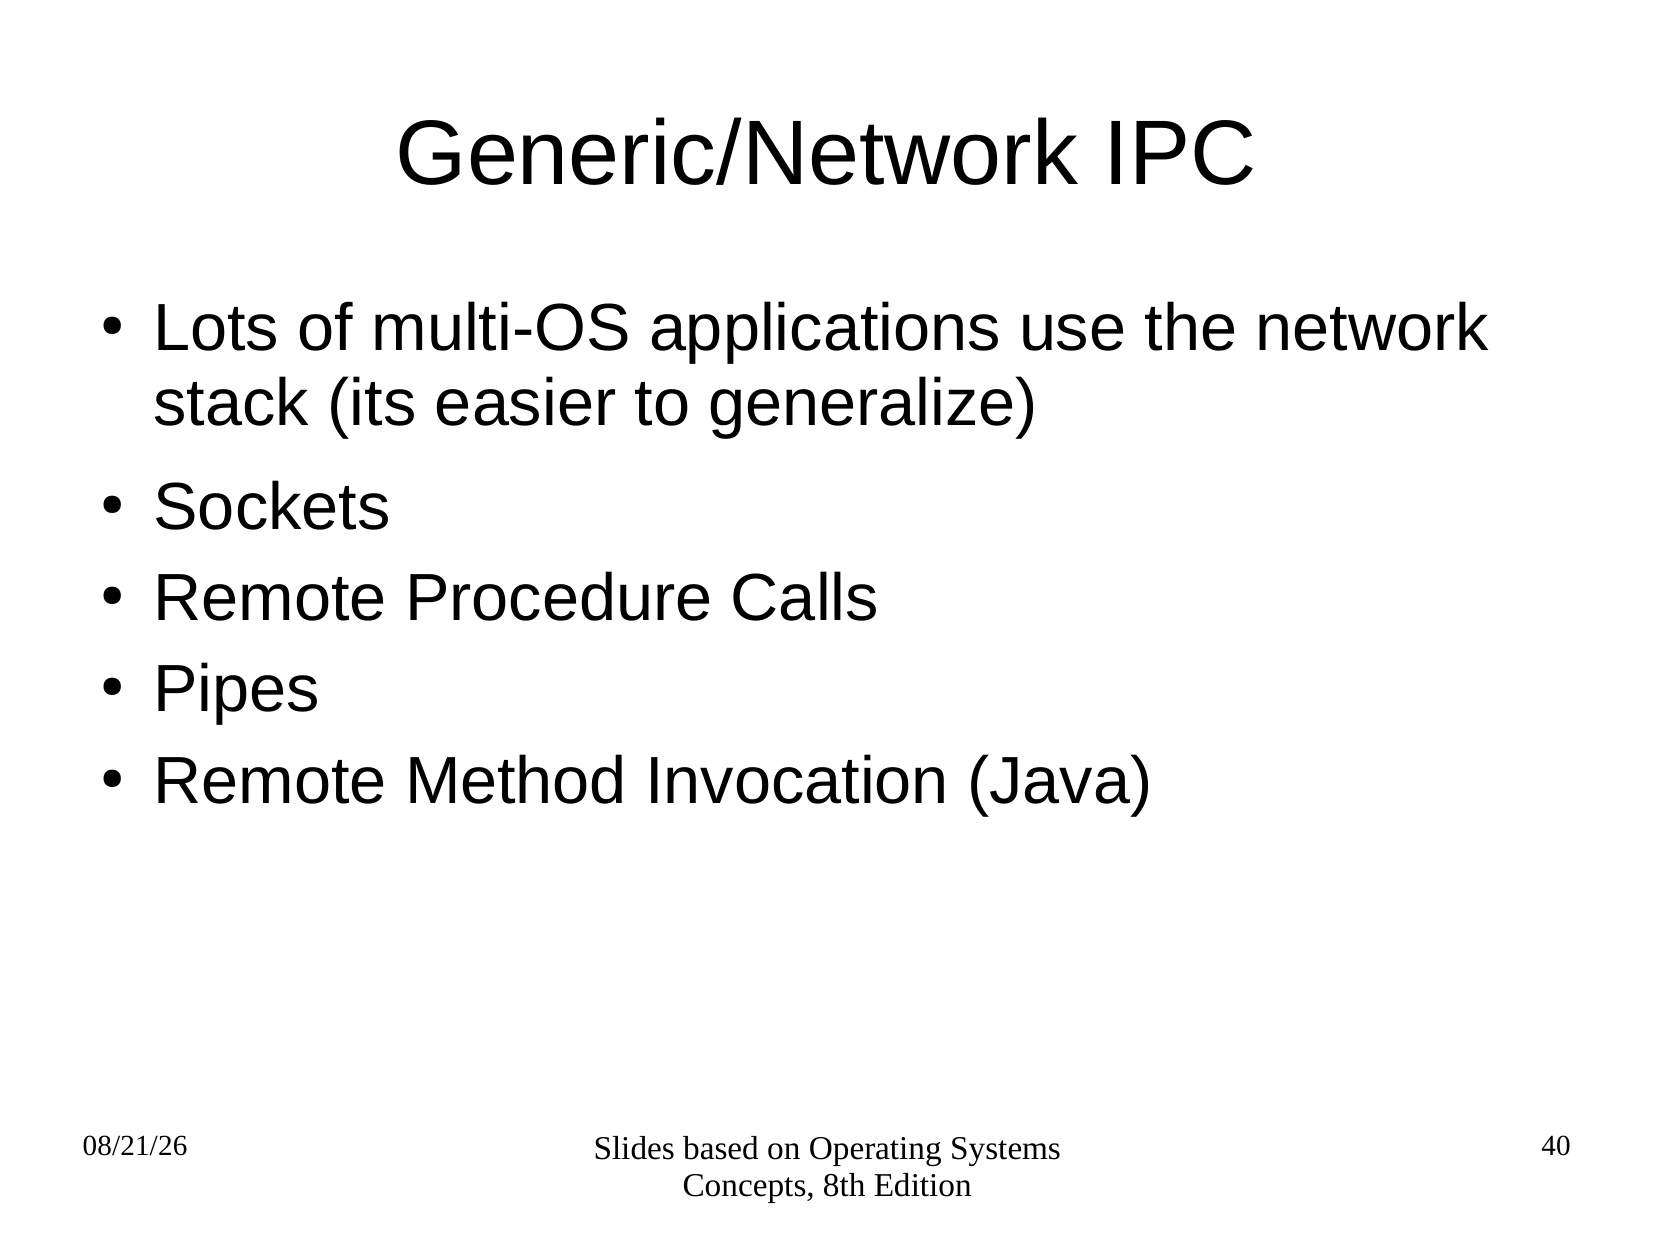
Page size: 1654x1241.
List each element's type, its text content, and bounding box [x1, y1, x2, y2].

title Generic/Network IPC [82, 49, 1571, 257]
list Lots of multi-OS applications use the network stack (its easier to generalize) Sockets Remote Procedure Calls Pipes Remote Method Invocation (Java) [82, 290, 1571, 1109]
